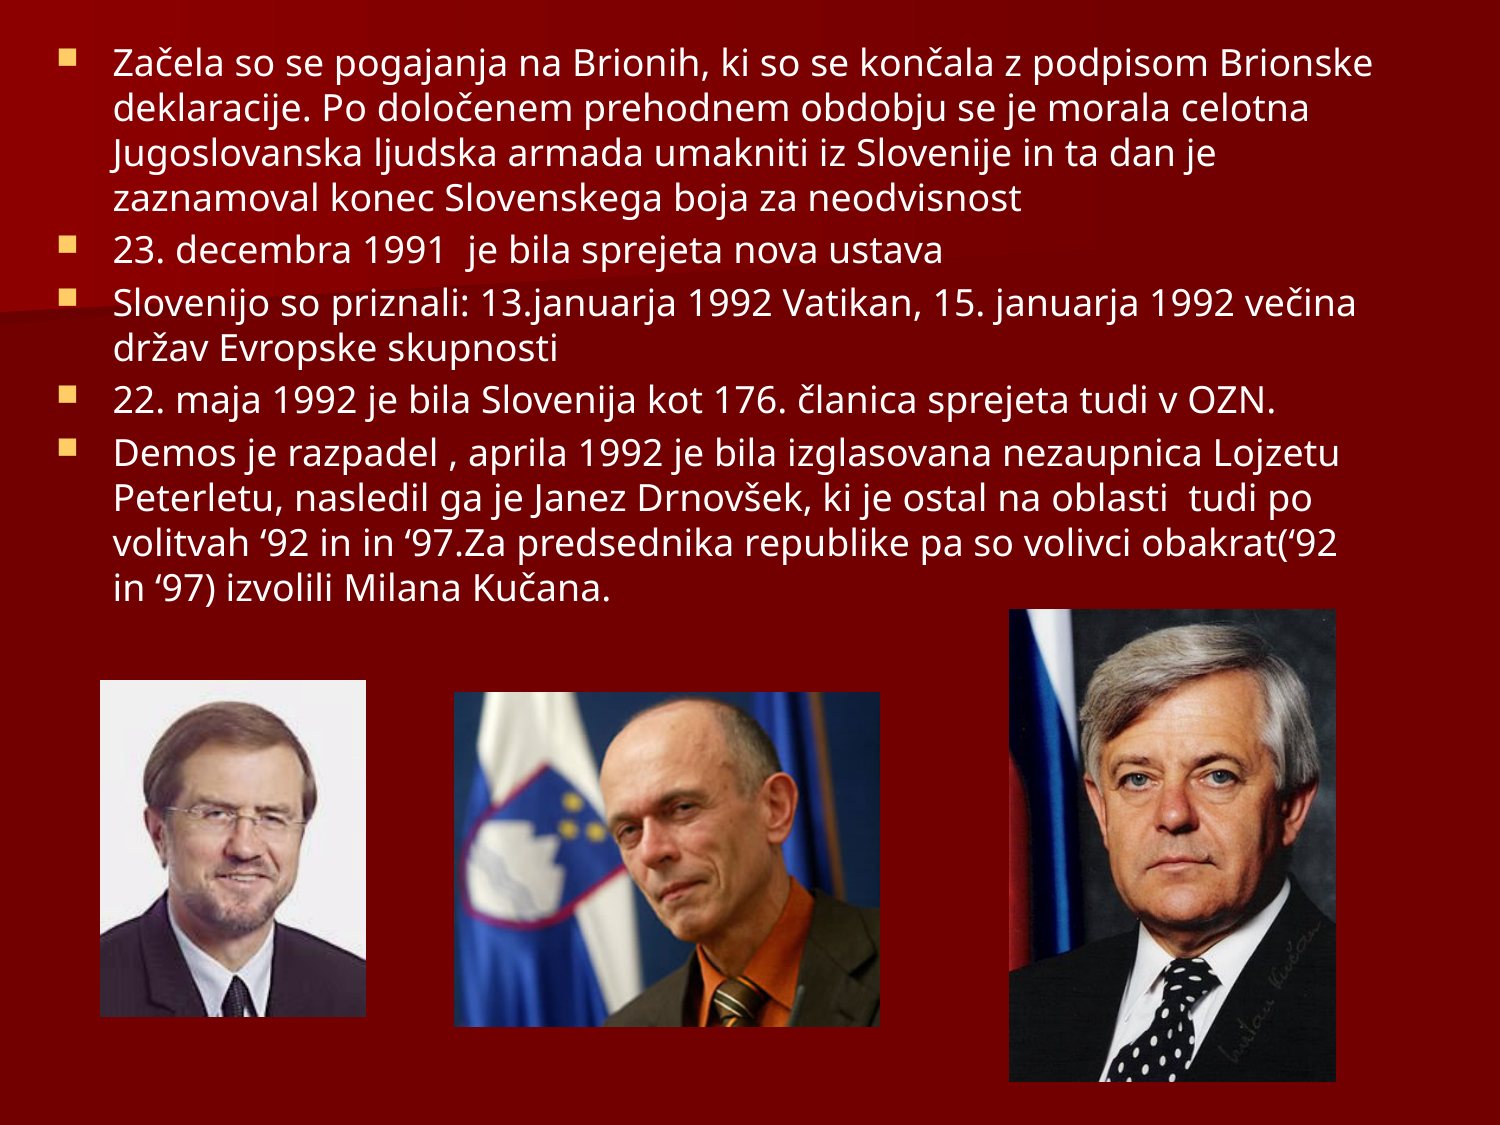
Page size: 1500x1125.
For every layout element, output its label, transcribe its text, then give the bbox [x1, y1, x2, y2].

list Začela so se pogajanja na Brionih, ki so se končala z podpisom Brionske deklaracije. Po določenem prehodnem obdobju se je morala celotna Jugoslovanska ljudska armada umakniti iz Slovenije in ta dan je zaznamoval konec Slovenskega boja za neodvisnost 23. decembra 1991 je bila sprejeta nova ustava Slovenijo so priznali: 13.januarja 1992 Vatikan, 15. januarja 1992 večina držav Evropske skupnosti 22. maja 1992 je bila Slovenija kot 176. članica sprejeta tudi v OZN. Demos je razpadel , aprila 1992 je bila izglasovana nezaupnica Lojzetu Peterletu, nasledil ga je Janez Drnovšek, ki je ostal na oblasti tudi po volitvah ‘92 in in ‘97.Za predsednika republike pa so volivci obakrat(‘92 in ‘97) izvolili Milana Kučana. [41, 31, 1392, 769]
picture [1009, 609, 1336, 1082]
picture [100, 680, 366, 1017]
picture [454, 692, 880, 1027]
